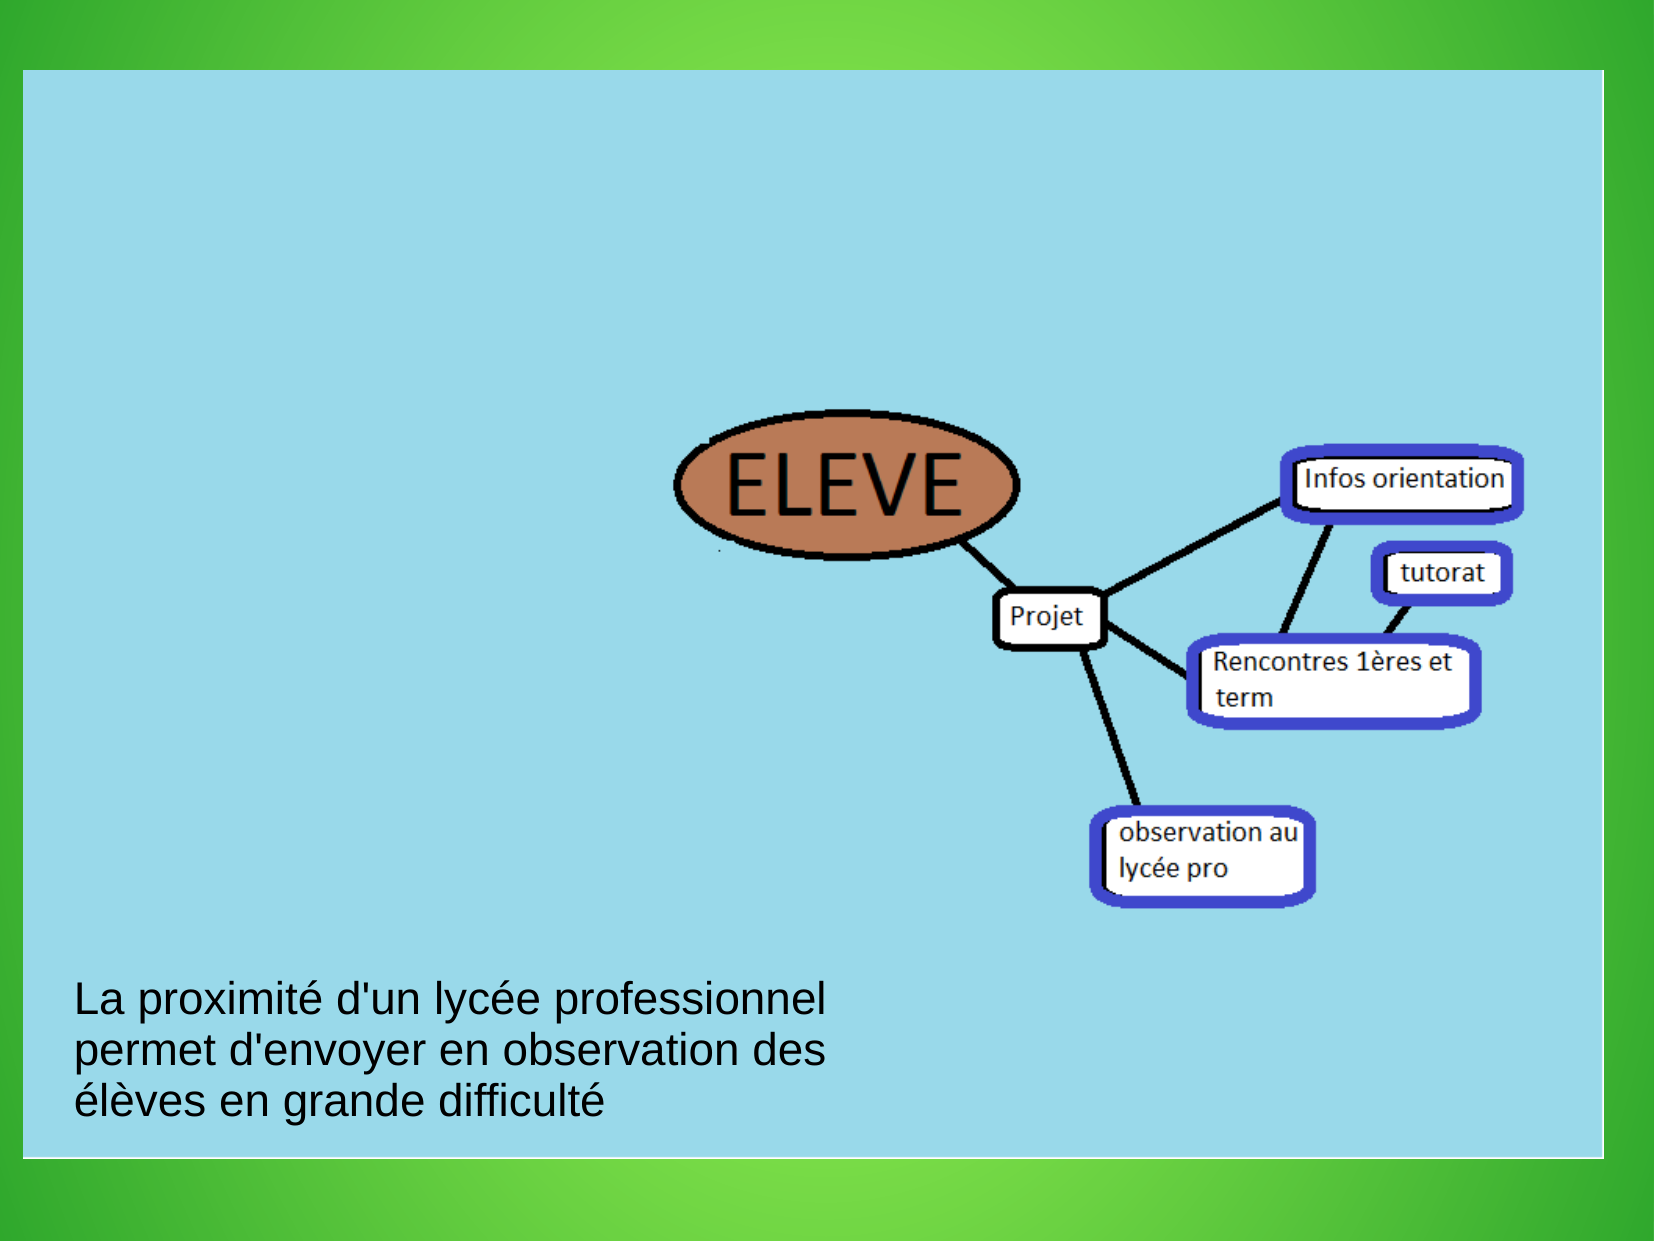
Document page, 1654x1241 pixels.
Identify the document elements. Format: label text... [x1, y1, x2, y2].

picture [23, 70, 1604, 1159]
text_box La proximité d'un lycée professionnel permet d'envoyer en observation des élèves en grande difficulté [59, 555, 957, 1235]
